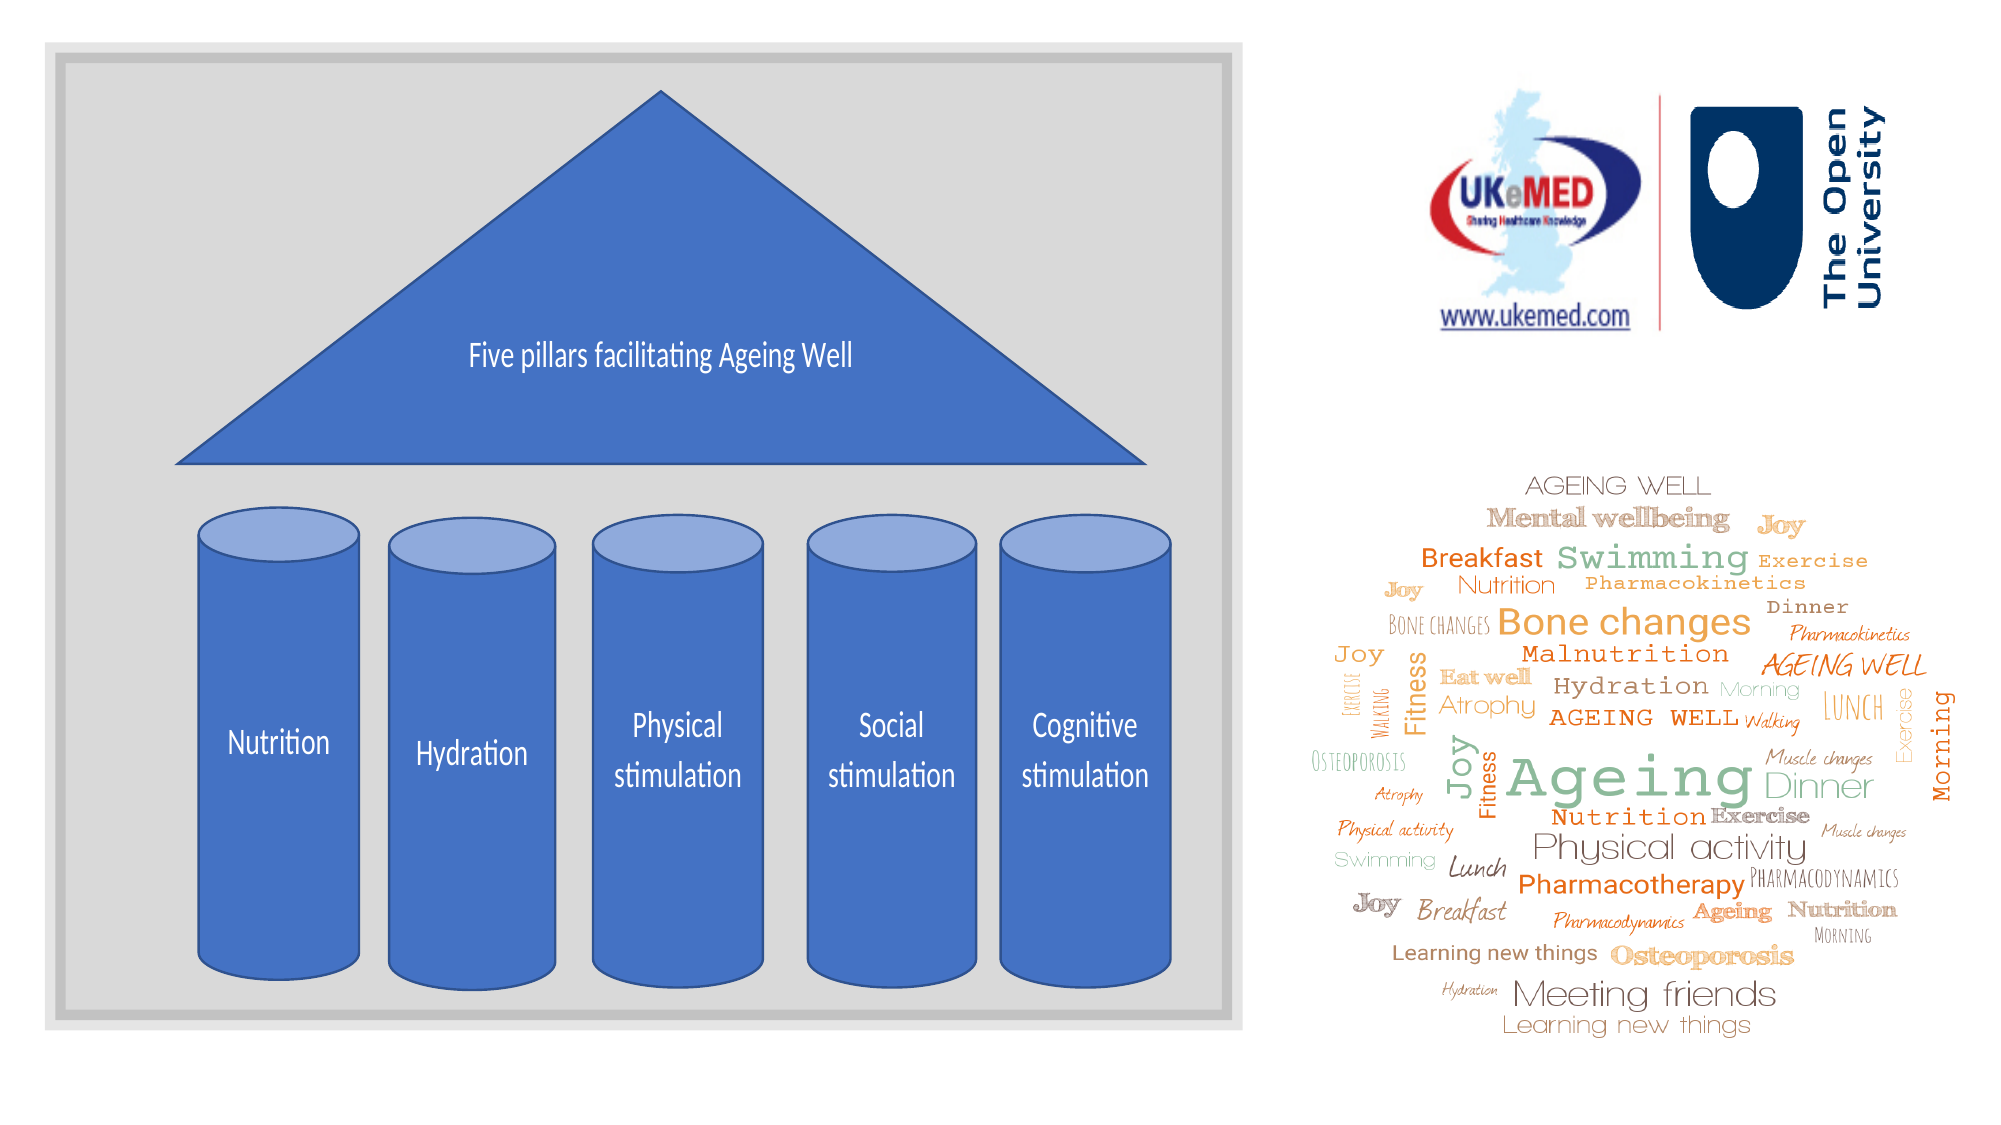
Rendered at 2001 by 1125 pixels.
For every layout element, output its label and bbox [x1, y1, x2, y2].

picture [1689, 103, 1886, 313]
picture [77, 85, 1214, 998]
text_box [55, 53, 1232, 1020]
picture [1282, 441, 1974, 1073]
picture [1412, 54, 1671, 383]
